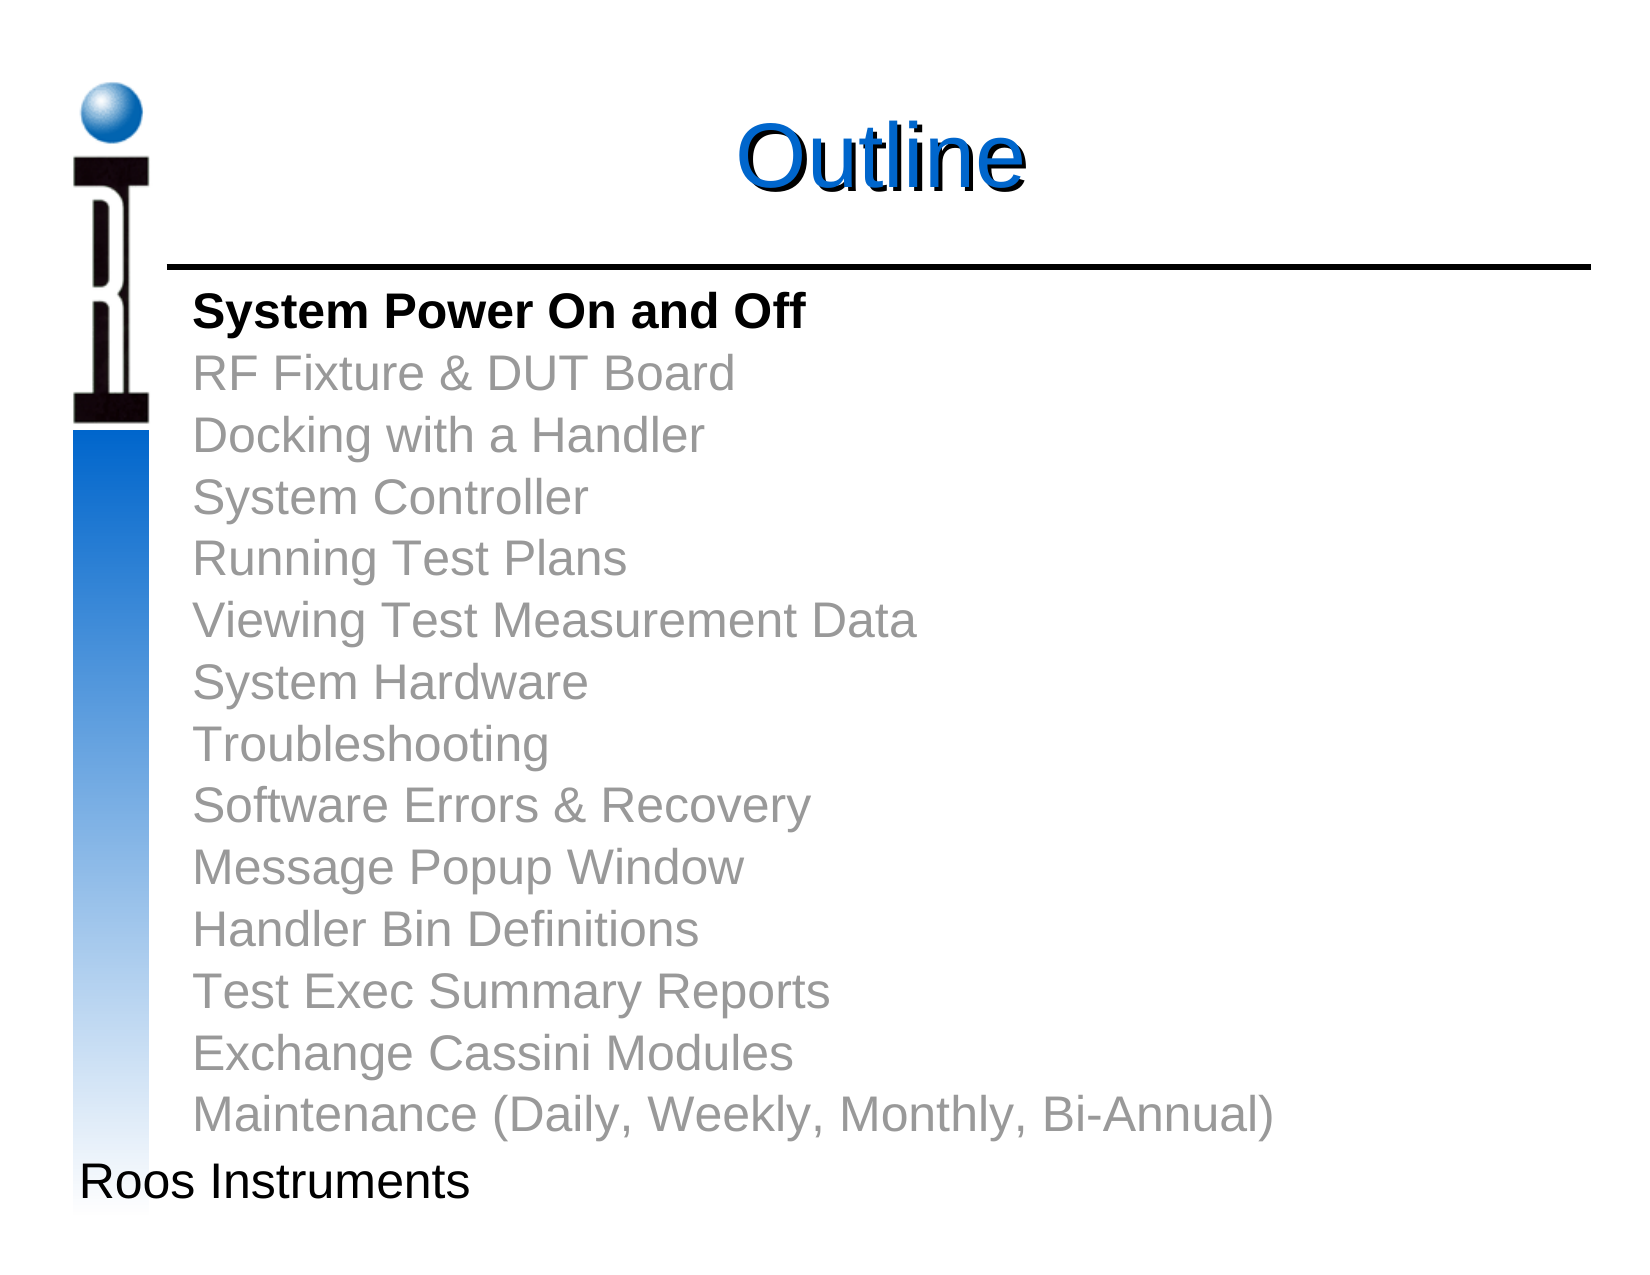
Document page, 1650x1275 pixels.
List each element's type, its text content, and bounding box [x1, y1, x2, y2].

list System Power On and Off RF Fixture & DUT Board Docking with a Handler System Controller Running Test Plans Viewing Test Measurement Data System Hardware Troubleshooting Software Errors & Recovery Message Popup Window Handler Bin Definitions Test Exec Summary Reports Exchange Cassini Modules Maintenance (Daily, Weekly, Monthly, Bi-Annual) [174, 283, 1591, 1143]
title Outline [171, 66, 1591, 245]
picture [69, 78, 154, 430]
